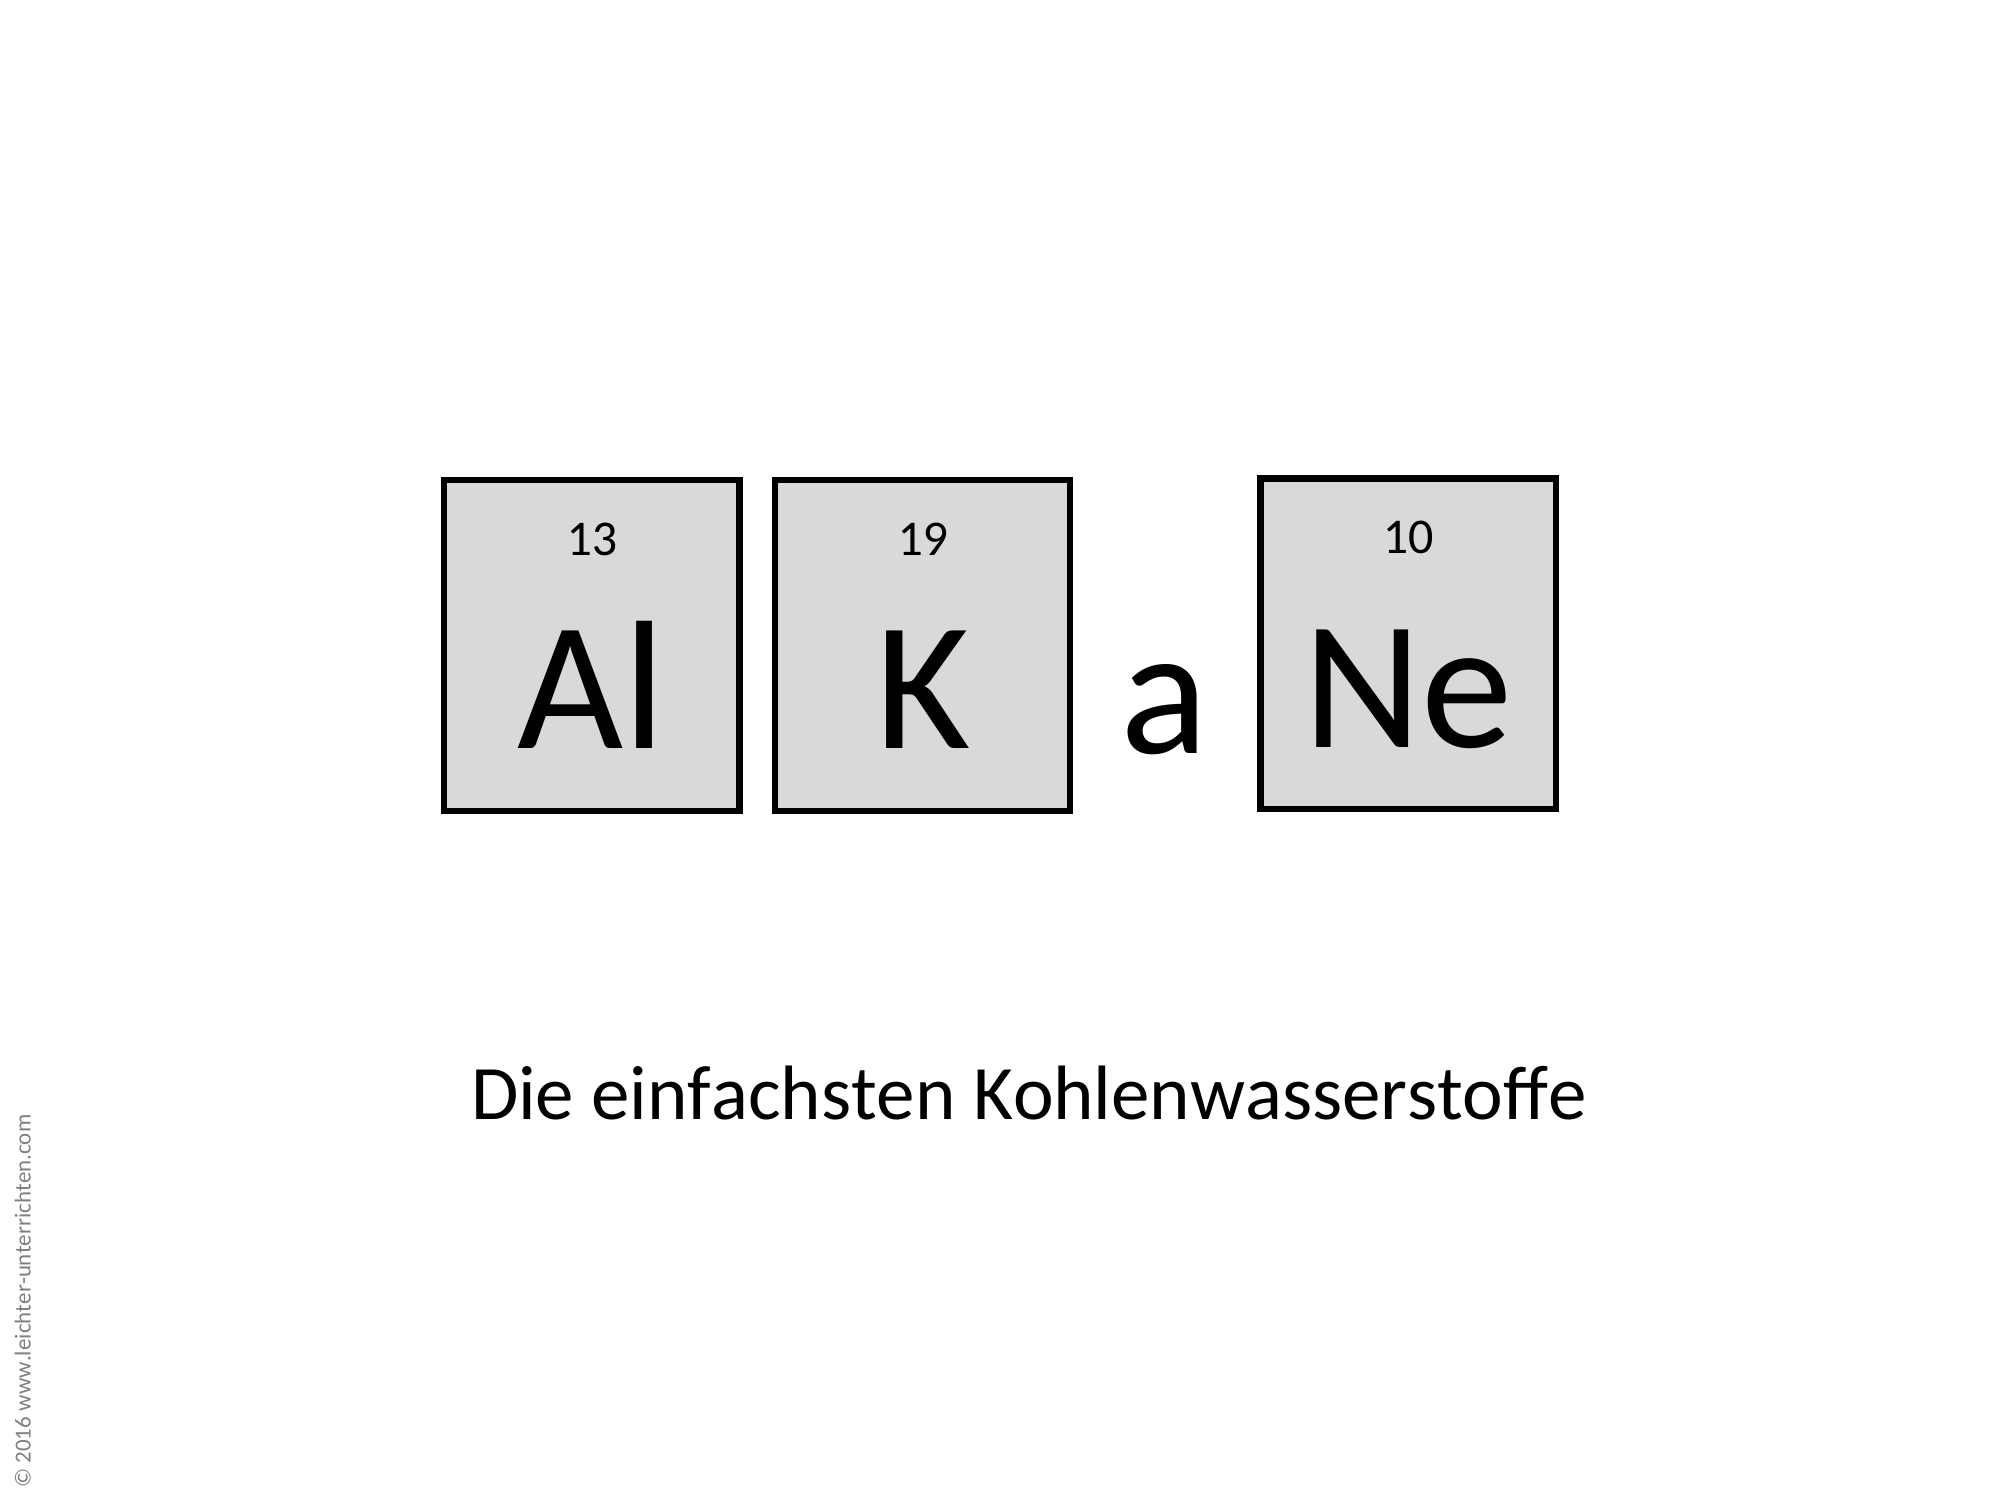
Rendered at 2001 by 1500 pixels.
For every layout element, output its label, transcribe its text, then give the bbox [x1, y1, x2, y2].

list Die einfachsten Kohlenwasserstoffe [137, 1045, 1922, 1270]
text_box 10 Ne [1260, 478, 1556, 810]
text_box 19 K [774, 479, 1071, 811]
text_box a [1105, 562, 1224, 1018]
text_box 13 Al [444, 479, 740, 811]
